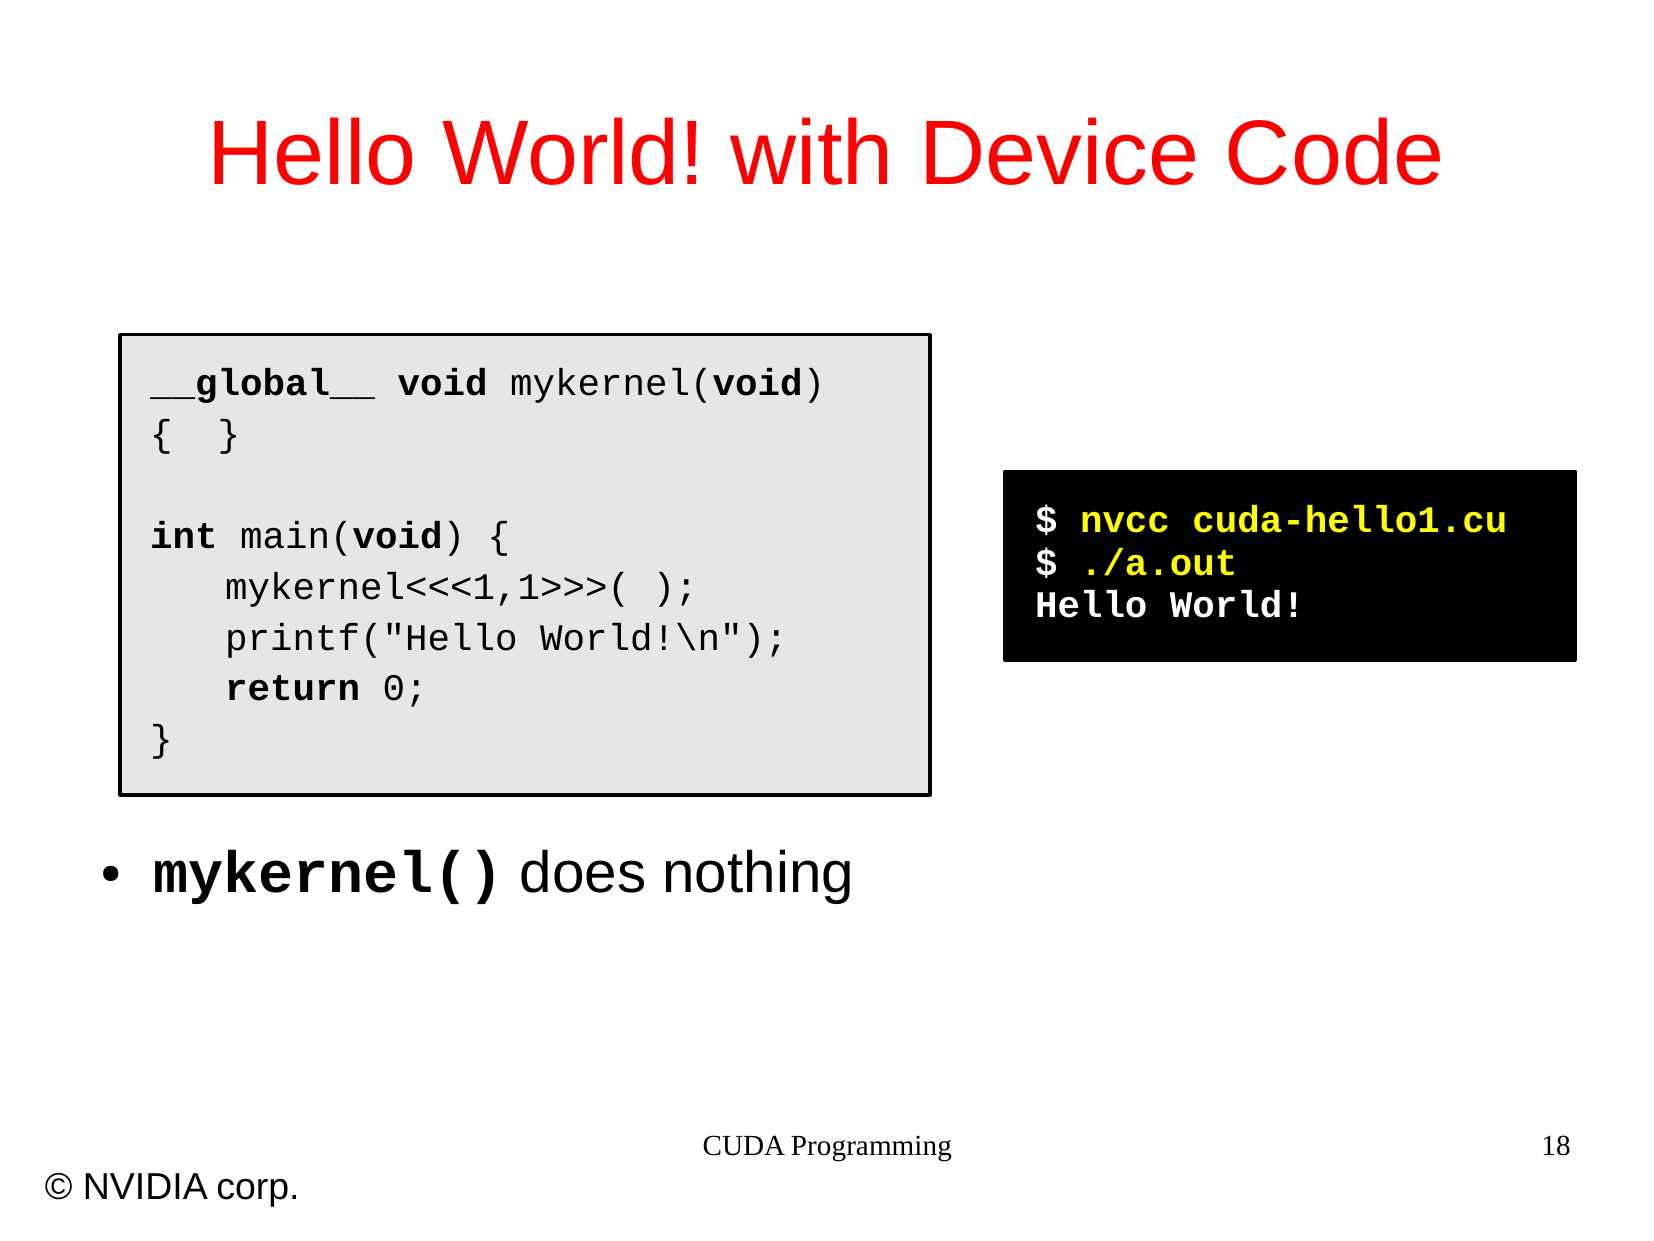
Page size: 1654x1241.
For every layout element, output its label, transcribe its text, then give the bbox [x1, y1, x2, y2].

title Hello World! with Device Code [82, 49, 1571, 257]
text_box $ nvcc cuda-hello1.cu $ ./a.out Hello World! [1005, 471, 1576, 661]
list mykernel() does nothing [82, 840, 1571, 1109]
text_box © NVIDIA corp. [30, 1158, 331, 1216]
text_box __global__ void mykernel(void) { } int main(void) { mykernel<<<1,1>>>( ); printf("Hello World!\n"); return 0; } [120, 334, 931, 796]
